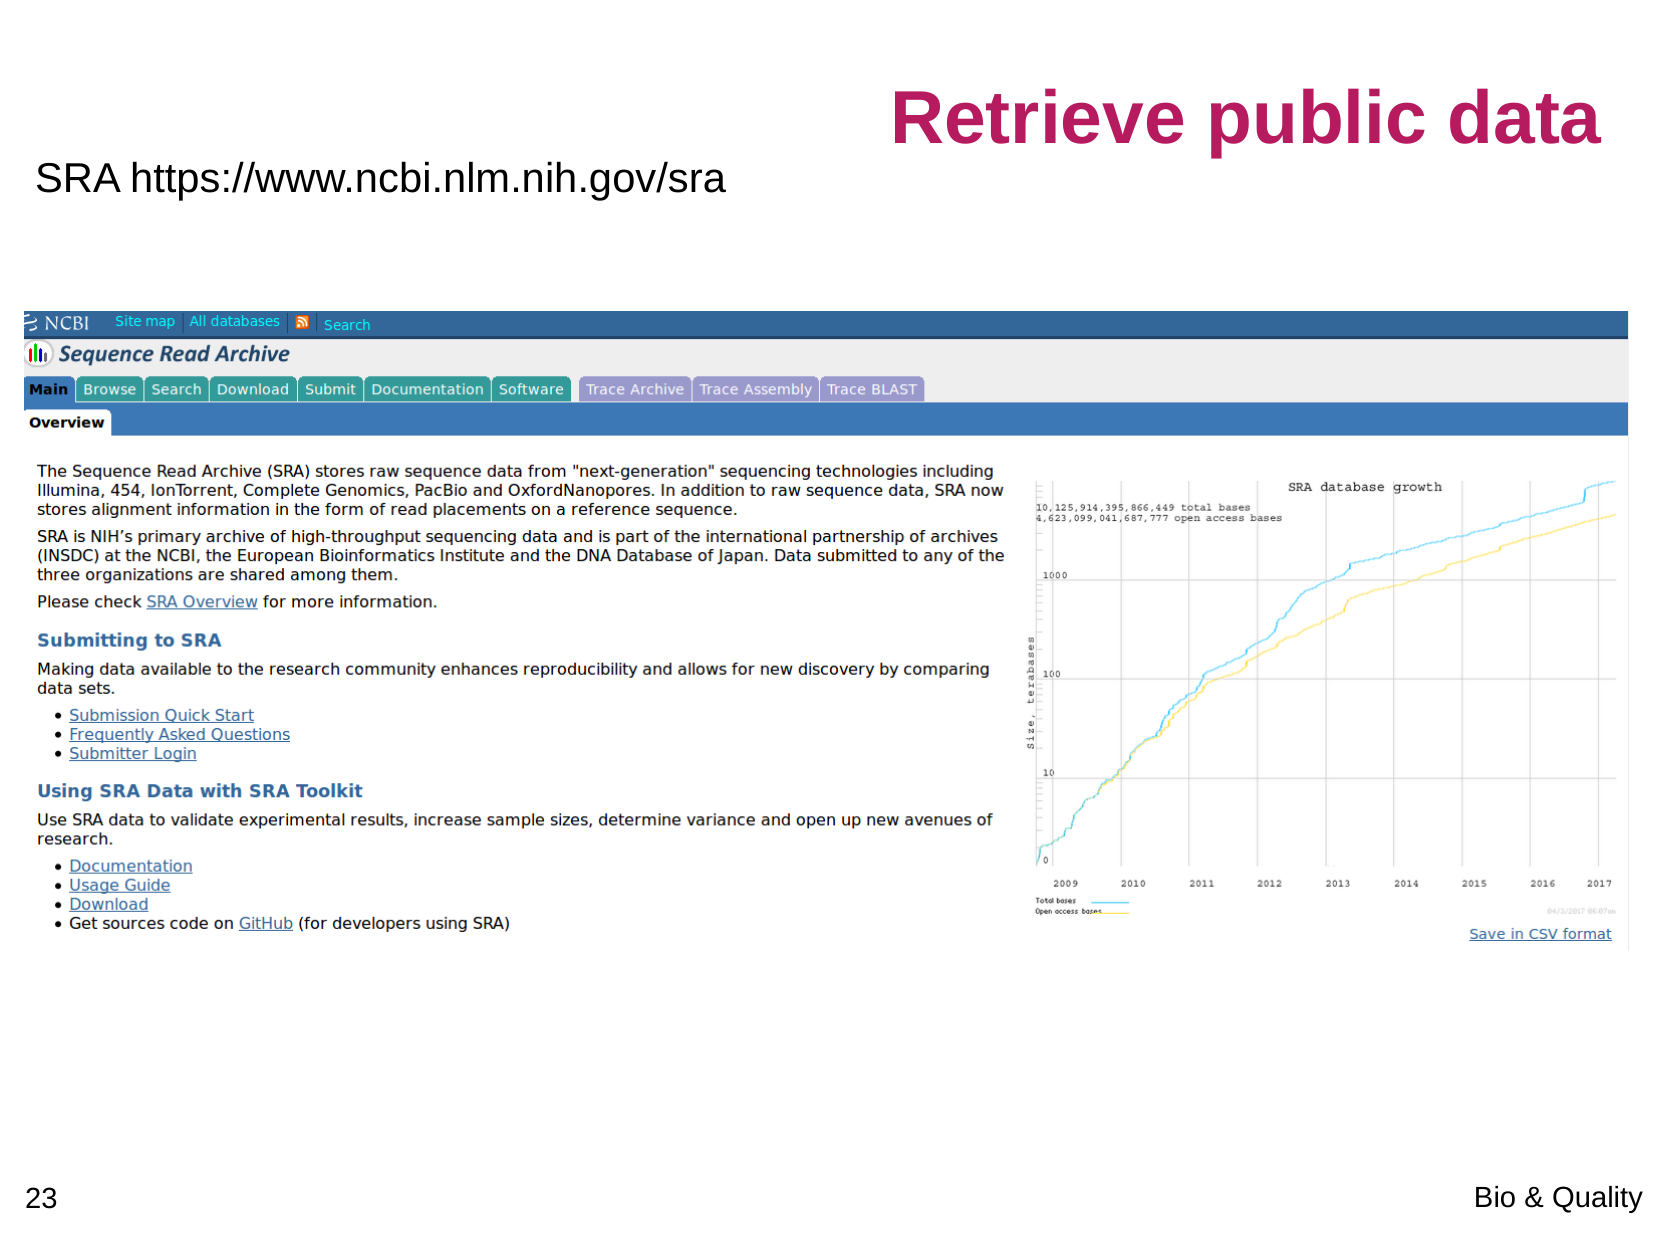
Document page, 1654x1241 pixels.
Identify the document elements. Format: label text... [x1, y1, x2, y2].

text_box Retrieve public data [117, 49, 1603, 178]
text_box SRA https://www.ncbi.nlm.nih.gov/sra [35, 154, 827, 201]
picture [24, 311, 1629, 951]
